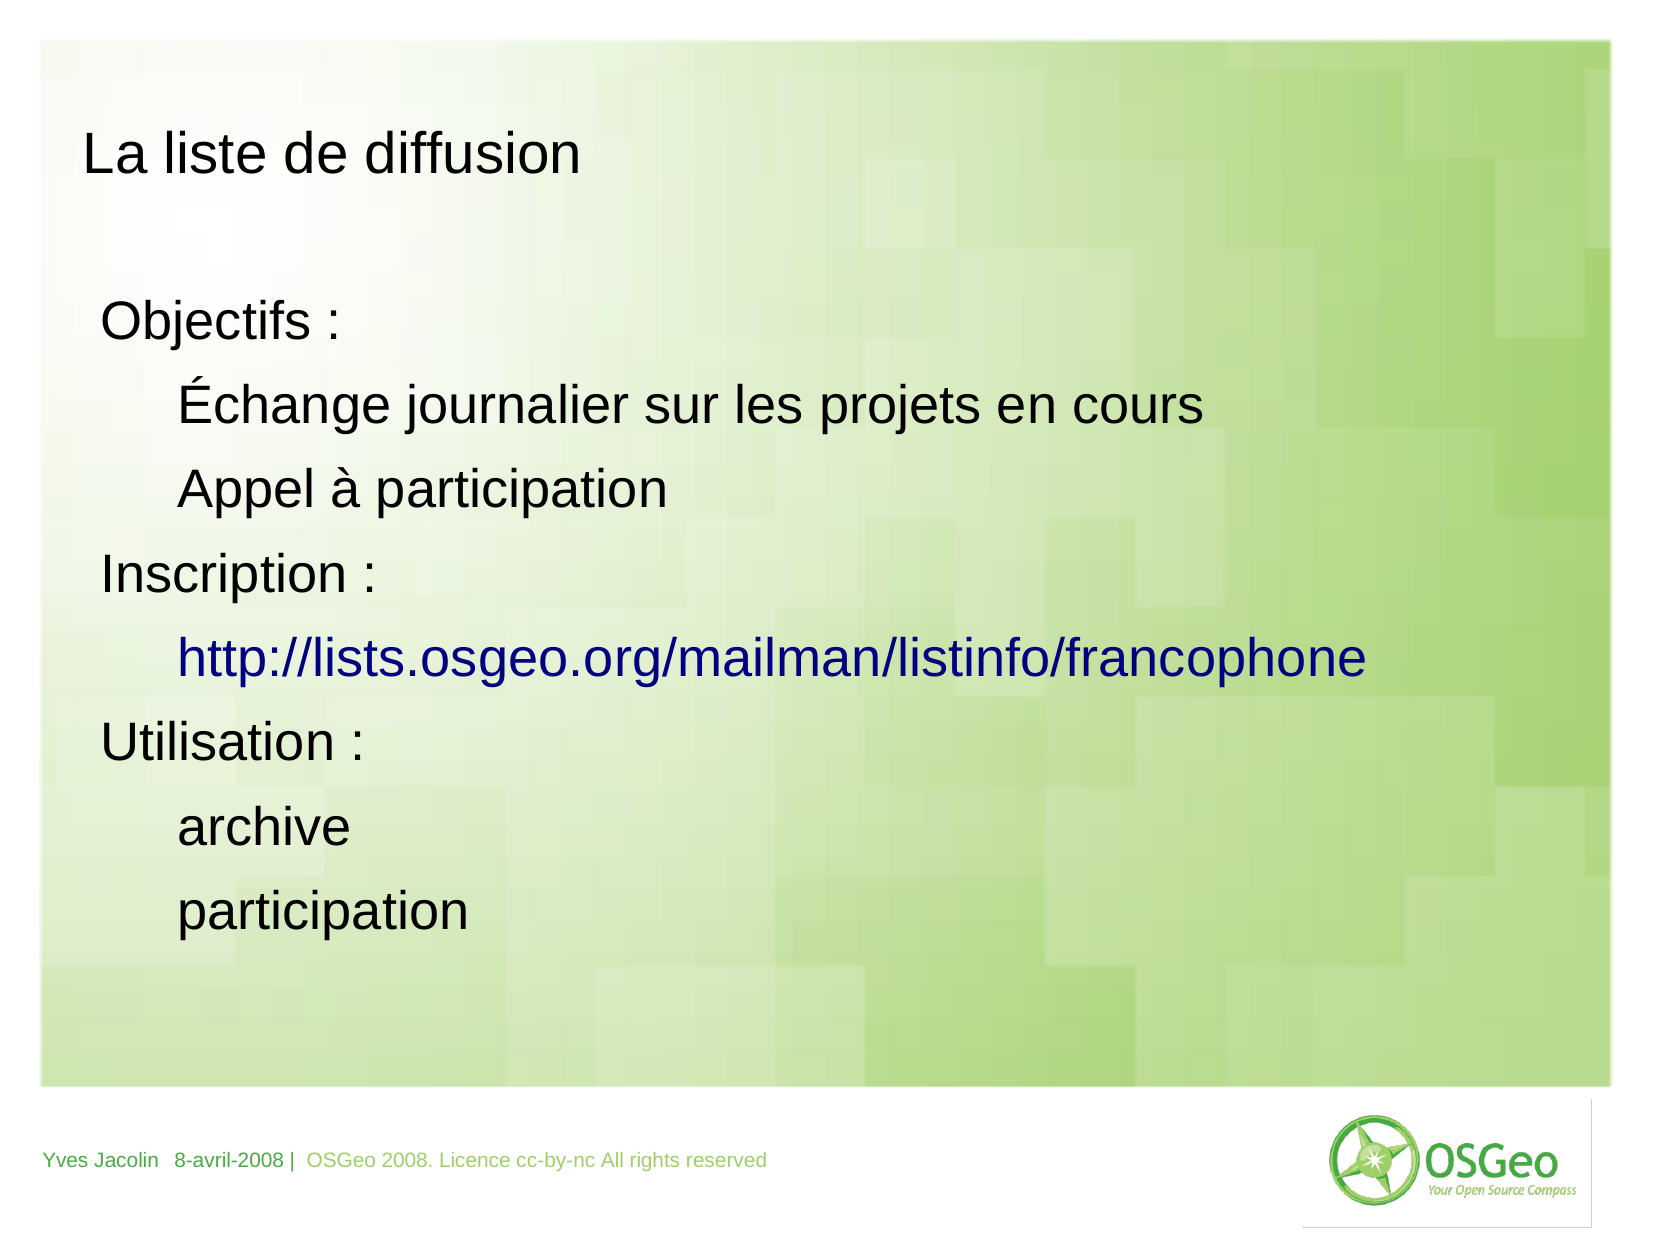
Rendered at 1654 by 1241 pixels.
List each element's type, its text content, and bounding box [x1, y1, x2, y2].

title La liste de diffusion [82, 56, 1571, 250]
list Objectifs : Échange journalier sur les projets en cours Appel à participation Inscription : http://lists.osgeo.org/mailman/listinfo/francophone Utilisation : archive participation [82, 290, 1571, 1094]
picture [0, 1, 1654, 1239]
